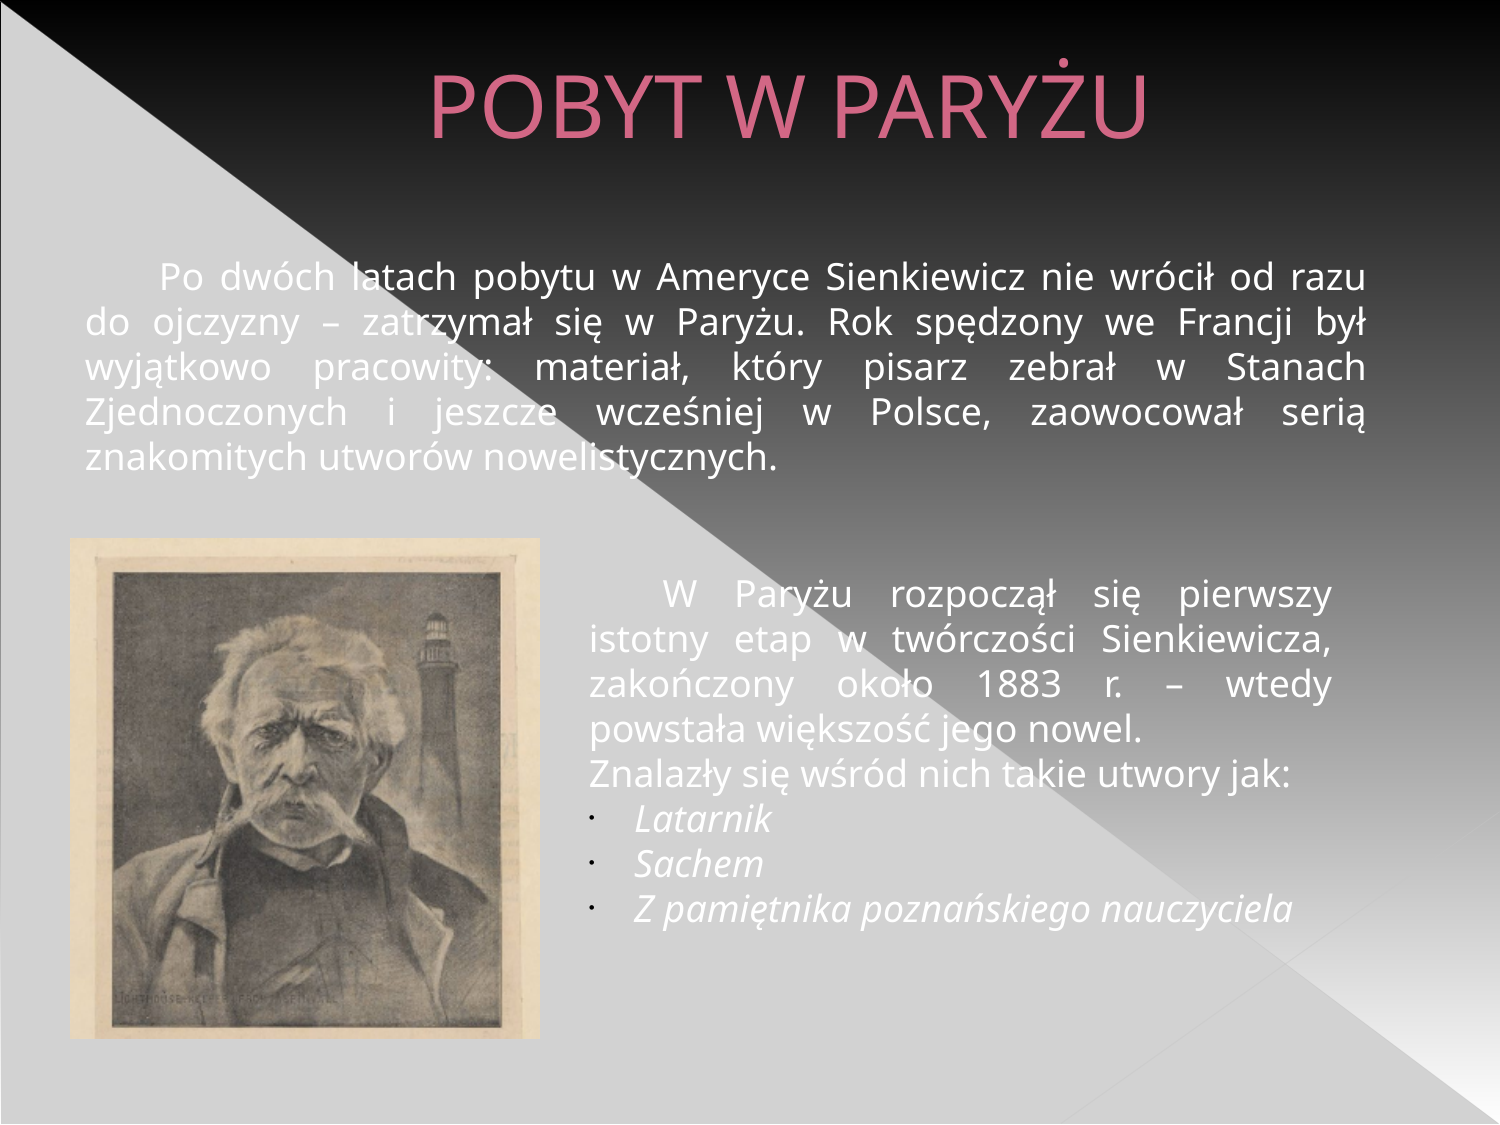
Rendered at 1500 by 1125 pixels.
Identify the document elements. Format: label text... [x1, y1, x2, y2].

text_box Po dwóch latach pobytu w Ameryce Sienkiewicz nie wrócił od razu do ojczyzny – zatrzymał się w Paryżu. Rok spędzony we Francji był wyjątkowo pracowity: materiał, który pisarz zebrał w Stanach Zjednoczonych i jeszcze wcześniej w Polsce, zaowocował serią znakomitych utworów nowelistycznych. [70, 246, 1383, 486]
title POBYT W PARYŻU [75, 43, 1425, 274]
text_box W Paryżu rozpoczął się pierwszy istotny etap w twórczości Sienkiewicza, zakończony około 1883 r. – wtedy powstała większość jego nowel. Znalazły się wśród nich takie utwory jak: Latarnik Sachem Z pamiętnika poznańskiego nauczyciela [574, 562, 1348, 983]
picture [70, 538, 540, 1040]
